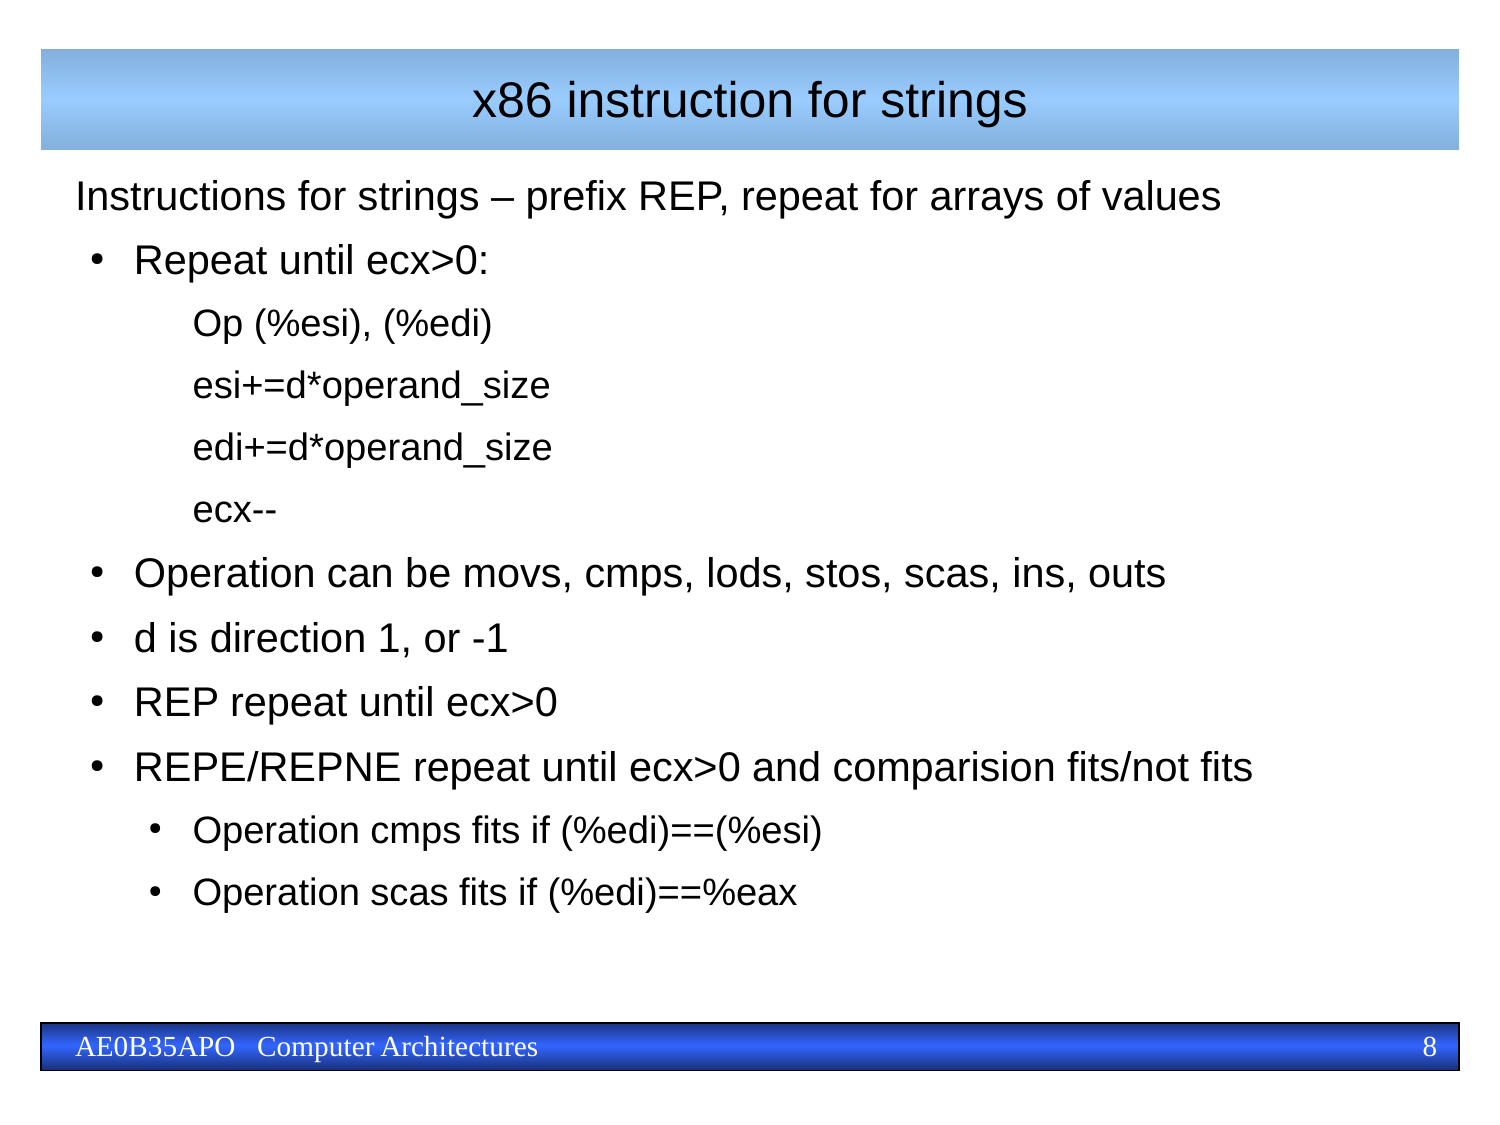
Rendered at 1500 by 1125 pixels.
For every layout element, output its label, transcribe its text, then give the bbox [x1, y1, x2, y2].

title x86 instruction for strings [41, 49, 1459, 150]
list Instructions for strings – prefix REP, repeat for arrays of values Repeat until ecx>0: Op (%esi), (%edi) esi+=d*operand_size edi+=d*operand_size ecx-- Operation can be movs, cmps, lods, stos, scas, ins, outs d is direction 1, or -1 REP repeat until ecx>0 REPE/REPNE repeat until ecx>0 and comparision fits/not fits Operation cmps fits if (%edi)==(%esi) Operation scas fits if (%edi)==%eax [75, 172, 1426, 916]
